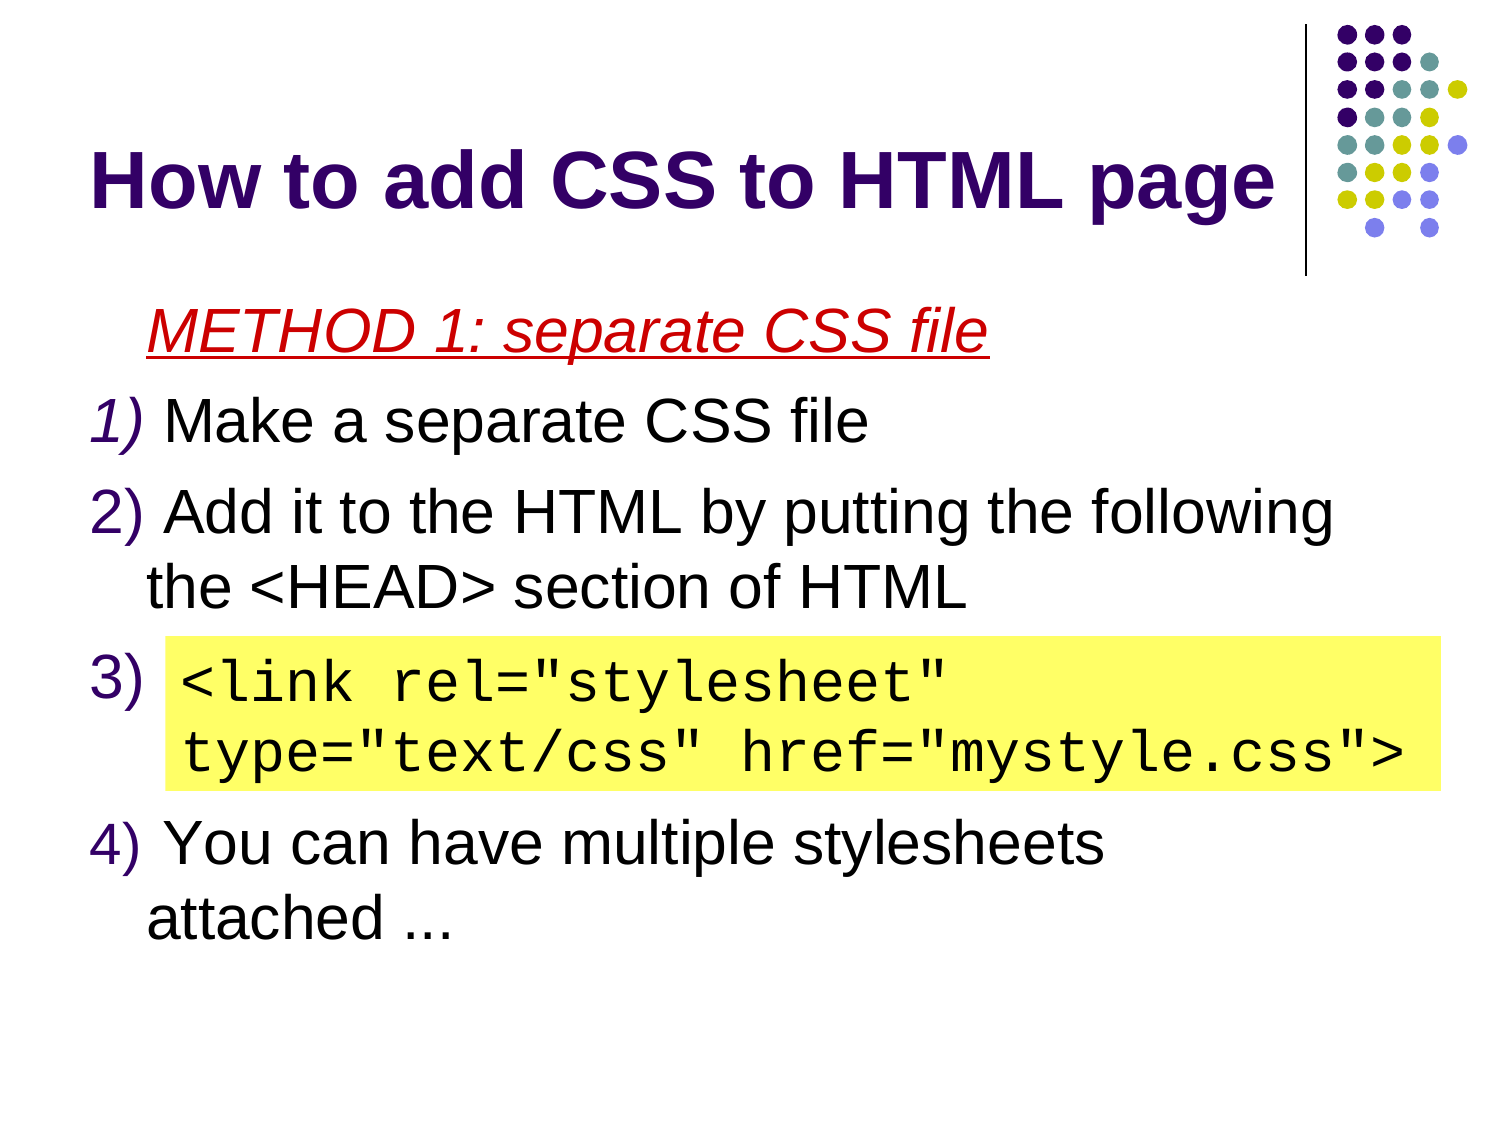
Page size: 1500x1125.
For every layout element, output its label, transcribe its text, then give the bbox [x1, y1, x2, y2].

list METHOD 1: separate CSS file Make a separate CSS file Add it to the HTML by putting the following the <HEAD> section of HTML ... You can have multiple stylesheets attached ... [75, 282, 1426, 1006]
title How to add CSS to HTML page [74, 20, 1313, 233]
text_box <link rel="stylesheet" type="text/css" href="mystyle.css"> [165, 636, 1441, 791]
